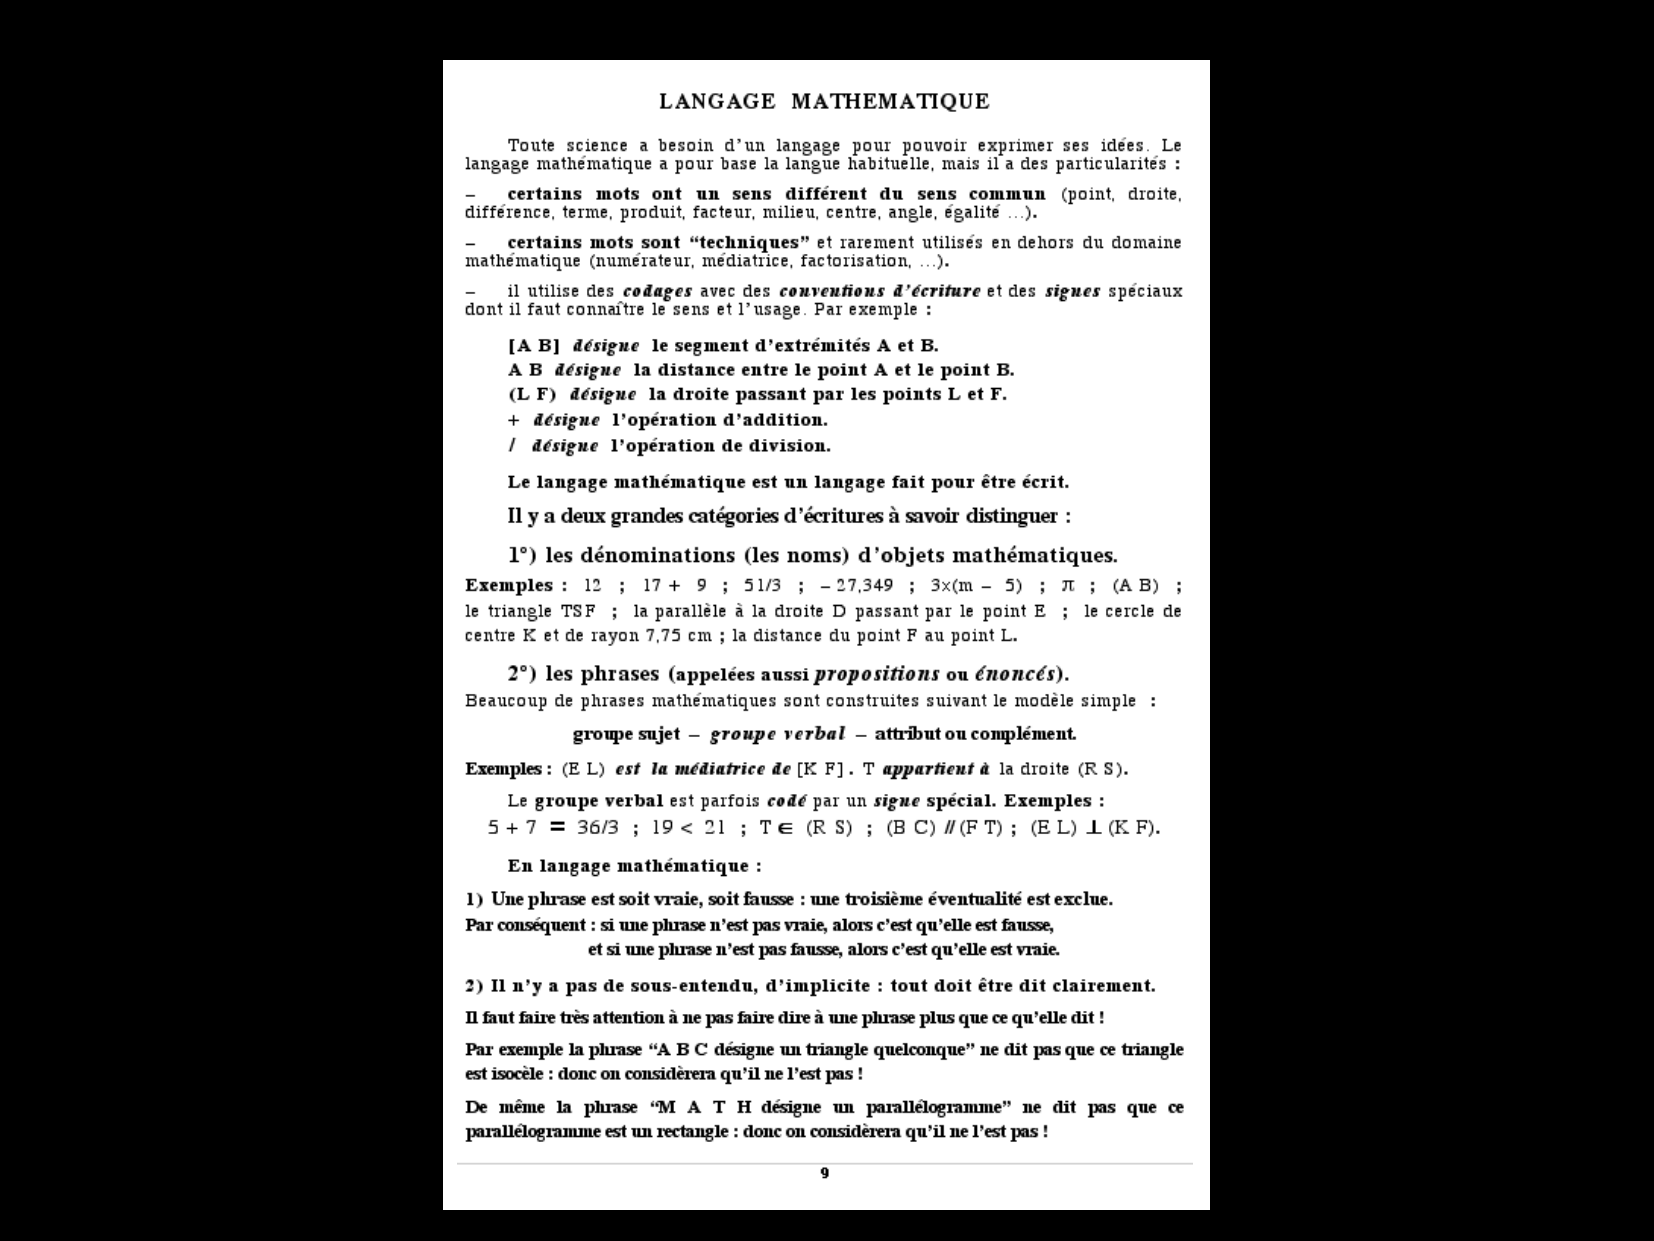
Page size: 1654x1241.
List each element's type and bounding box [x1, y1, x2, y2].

text_box [0, 0, 1654, 1241]
picture [457, 77, 1193, 1186]
